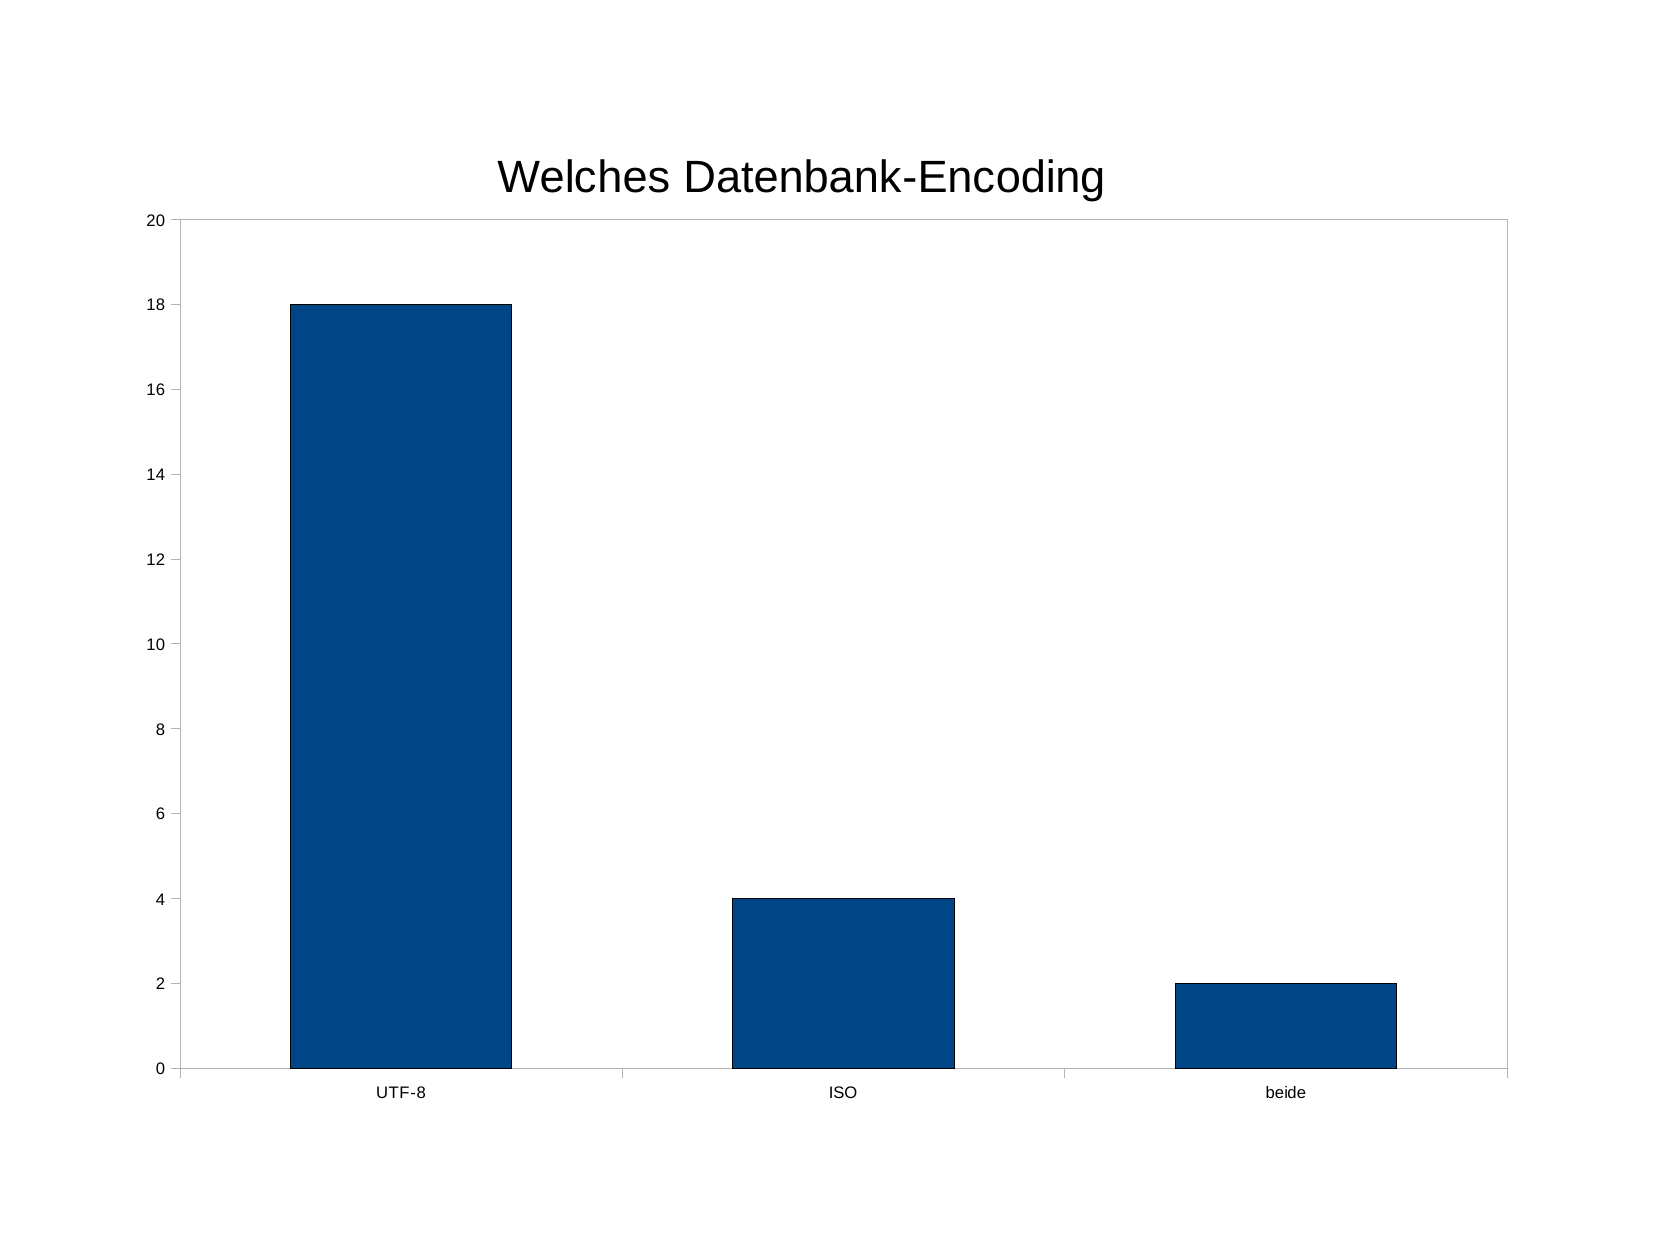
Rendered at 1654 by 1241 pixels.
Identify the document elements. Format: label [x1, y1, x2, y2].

chart [118, 118, 1536, 1123]
